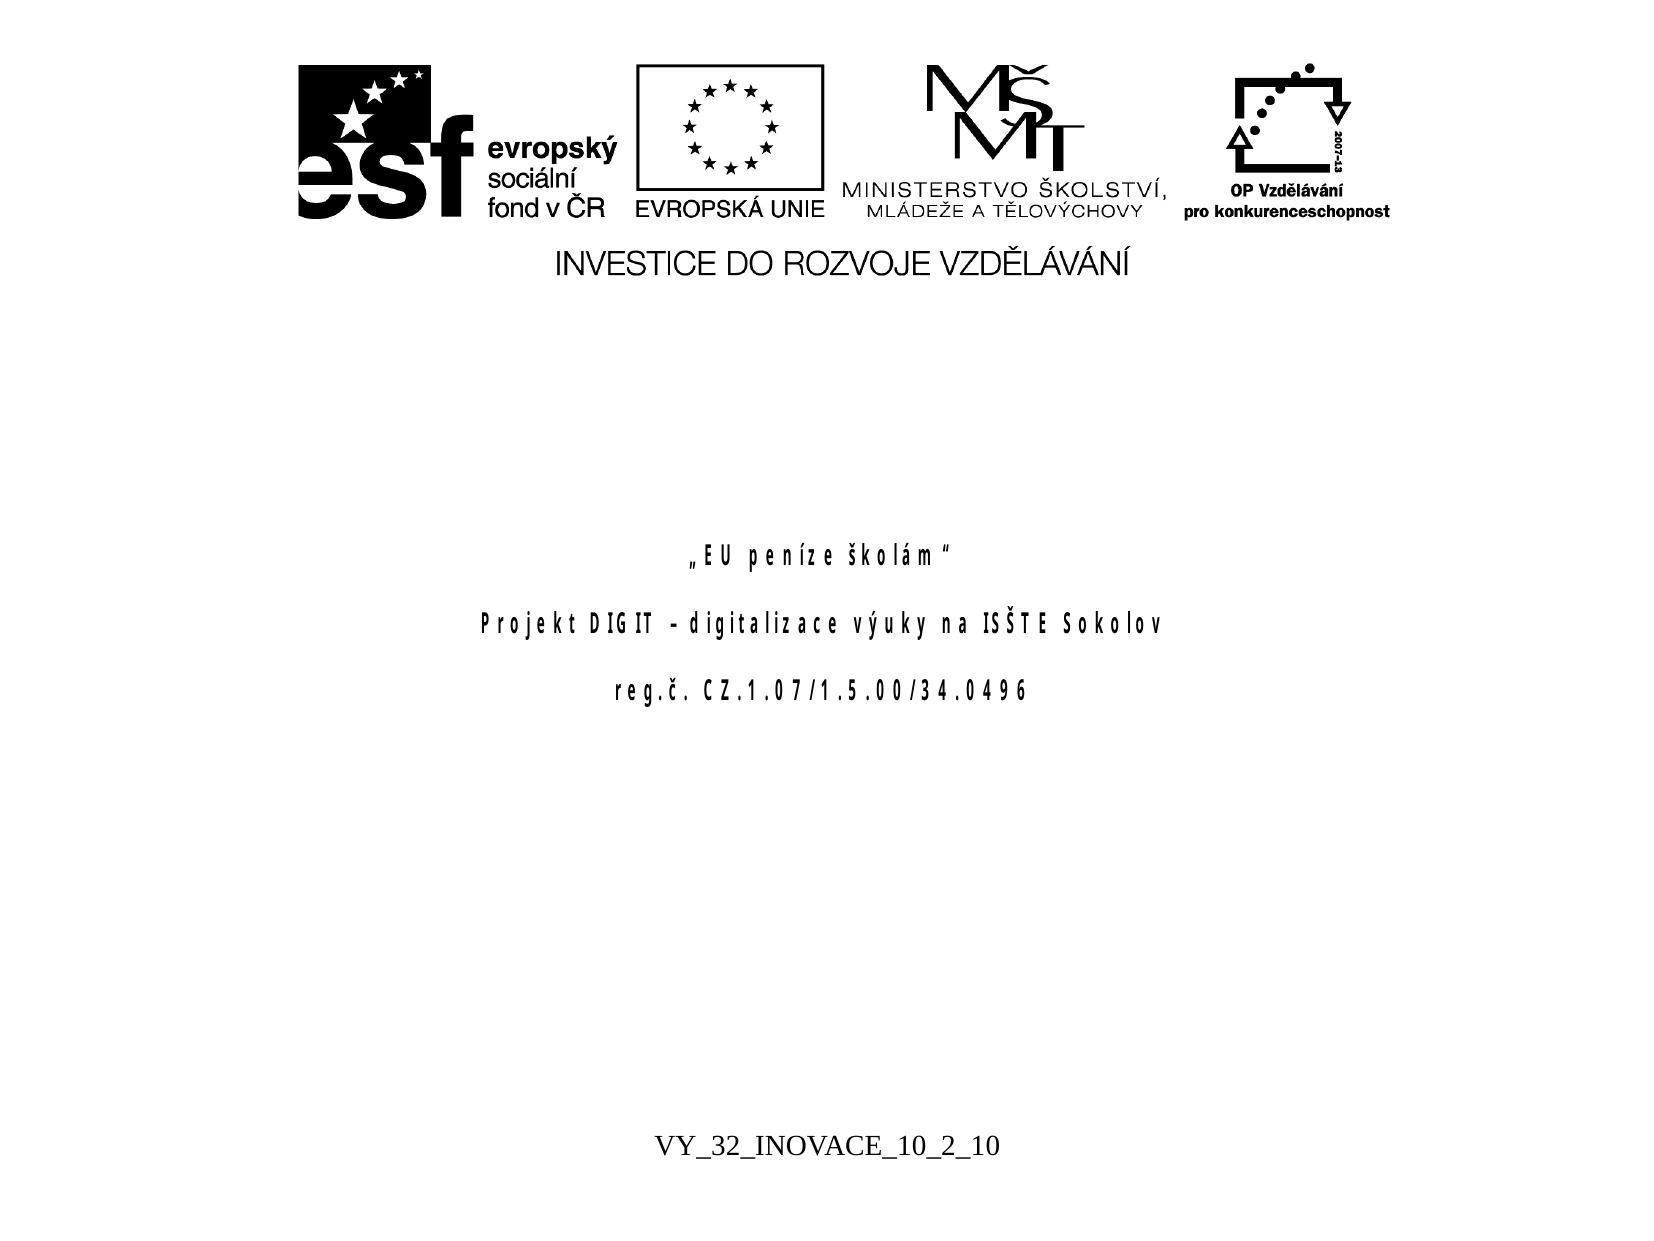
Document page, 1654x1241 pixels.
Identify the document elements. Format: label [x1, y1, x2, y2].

picture [265, 43, 1423, 296]
picture [354, 539, 1300, 709]
